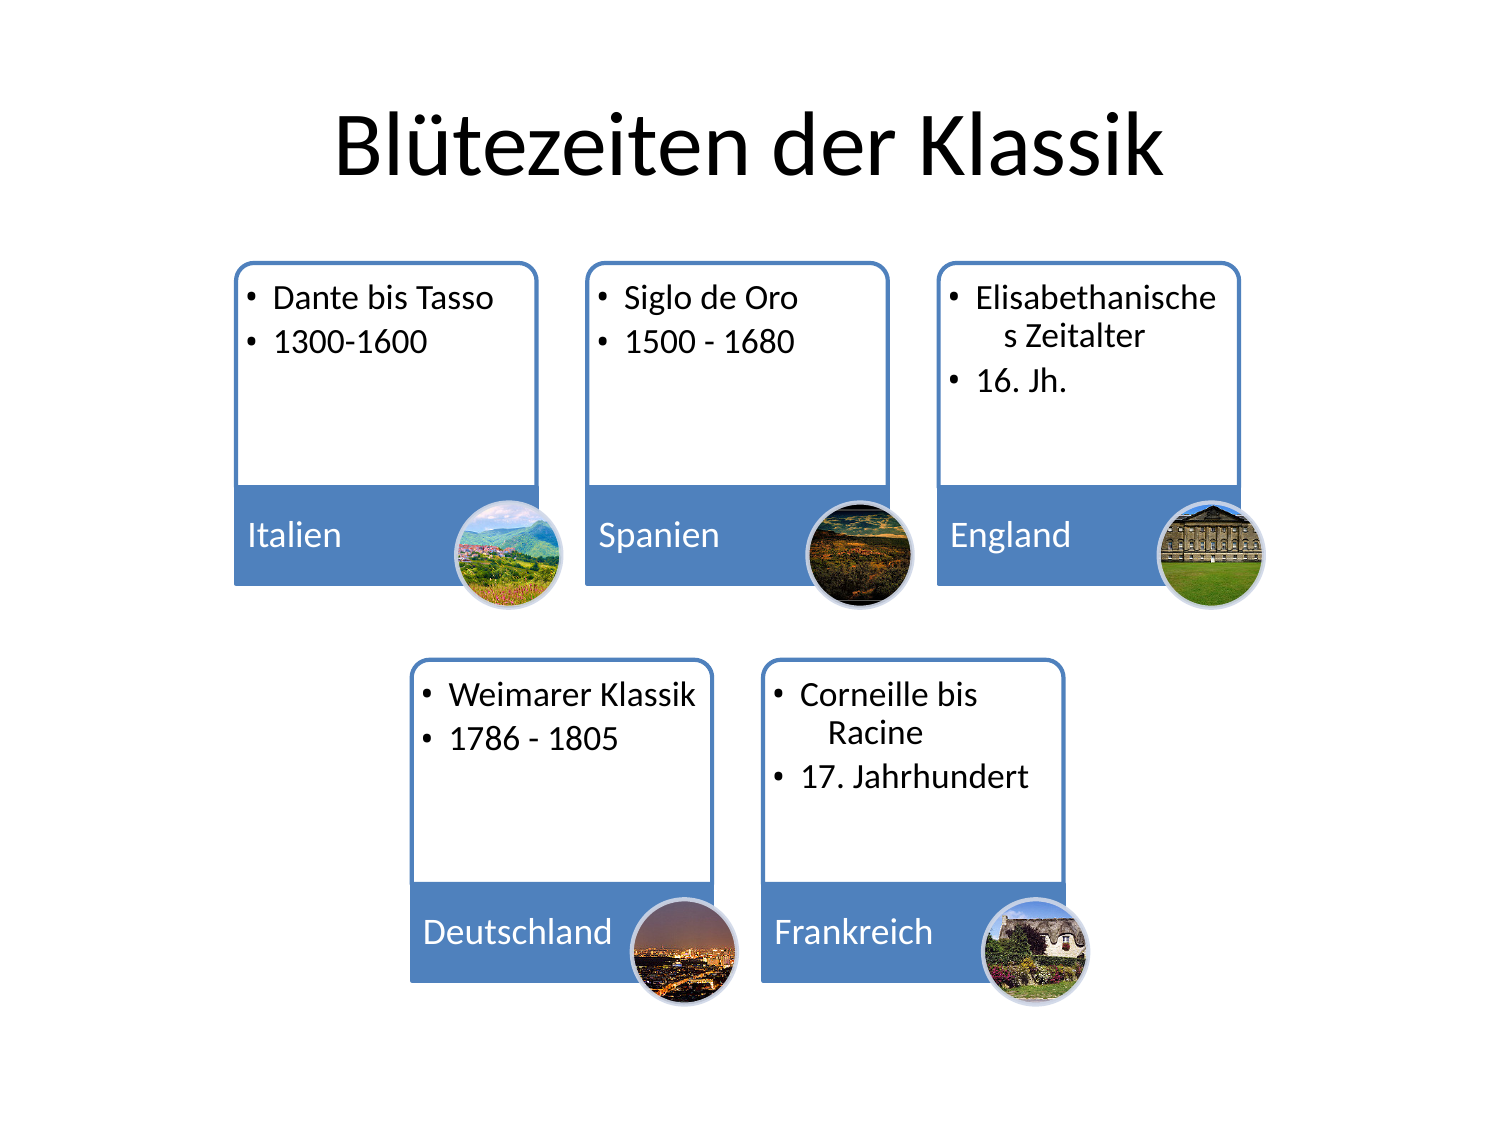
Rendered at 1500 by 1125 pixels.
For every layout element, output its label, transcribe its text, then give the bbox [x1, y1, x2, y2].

text_box [983, 899, 1089, 1005]
text_box [631, 899, 738, 1005]
text_box [807, 502, 913, 608]
text_box Dante bis Tasso 1300-1600 [236, 262, 537, 487]
text_box Elisabethanisches Zeitalter 16. Jh. [938, 262, 1240, 487]
text_box England [938, 487, 1240, 584]
text_box Weimarer Klassik 1786 - 1805 [411, 659, 713, 883]
text_box Deutschland [411, 883, 713, 981]
text_box Siglo de Oro 1500 - 1680 [587, 262, 888, 487]
text_box [456, 502, 562, 608]
text_box Italien [236, 487, 537, 584]
text_box Spanien [587, 487, 888, 584]
title Blütezeiten der Klassik [75, 45, 1426, 233]
text_box [1158, 502, 1264, 608]
text_box Frankreich [762, 883, 1064, 981]
text_box Corneille bis Racine 17. Jahrhundert [762, 659, 1064, 883]
